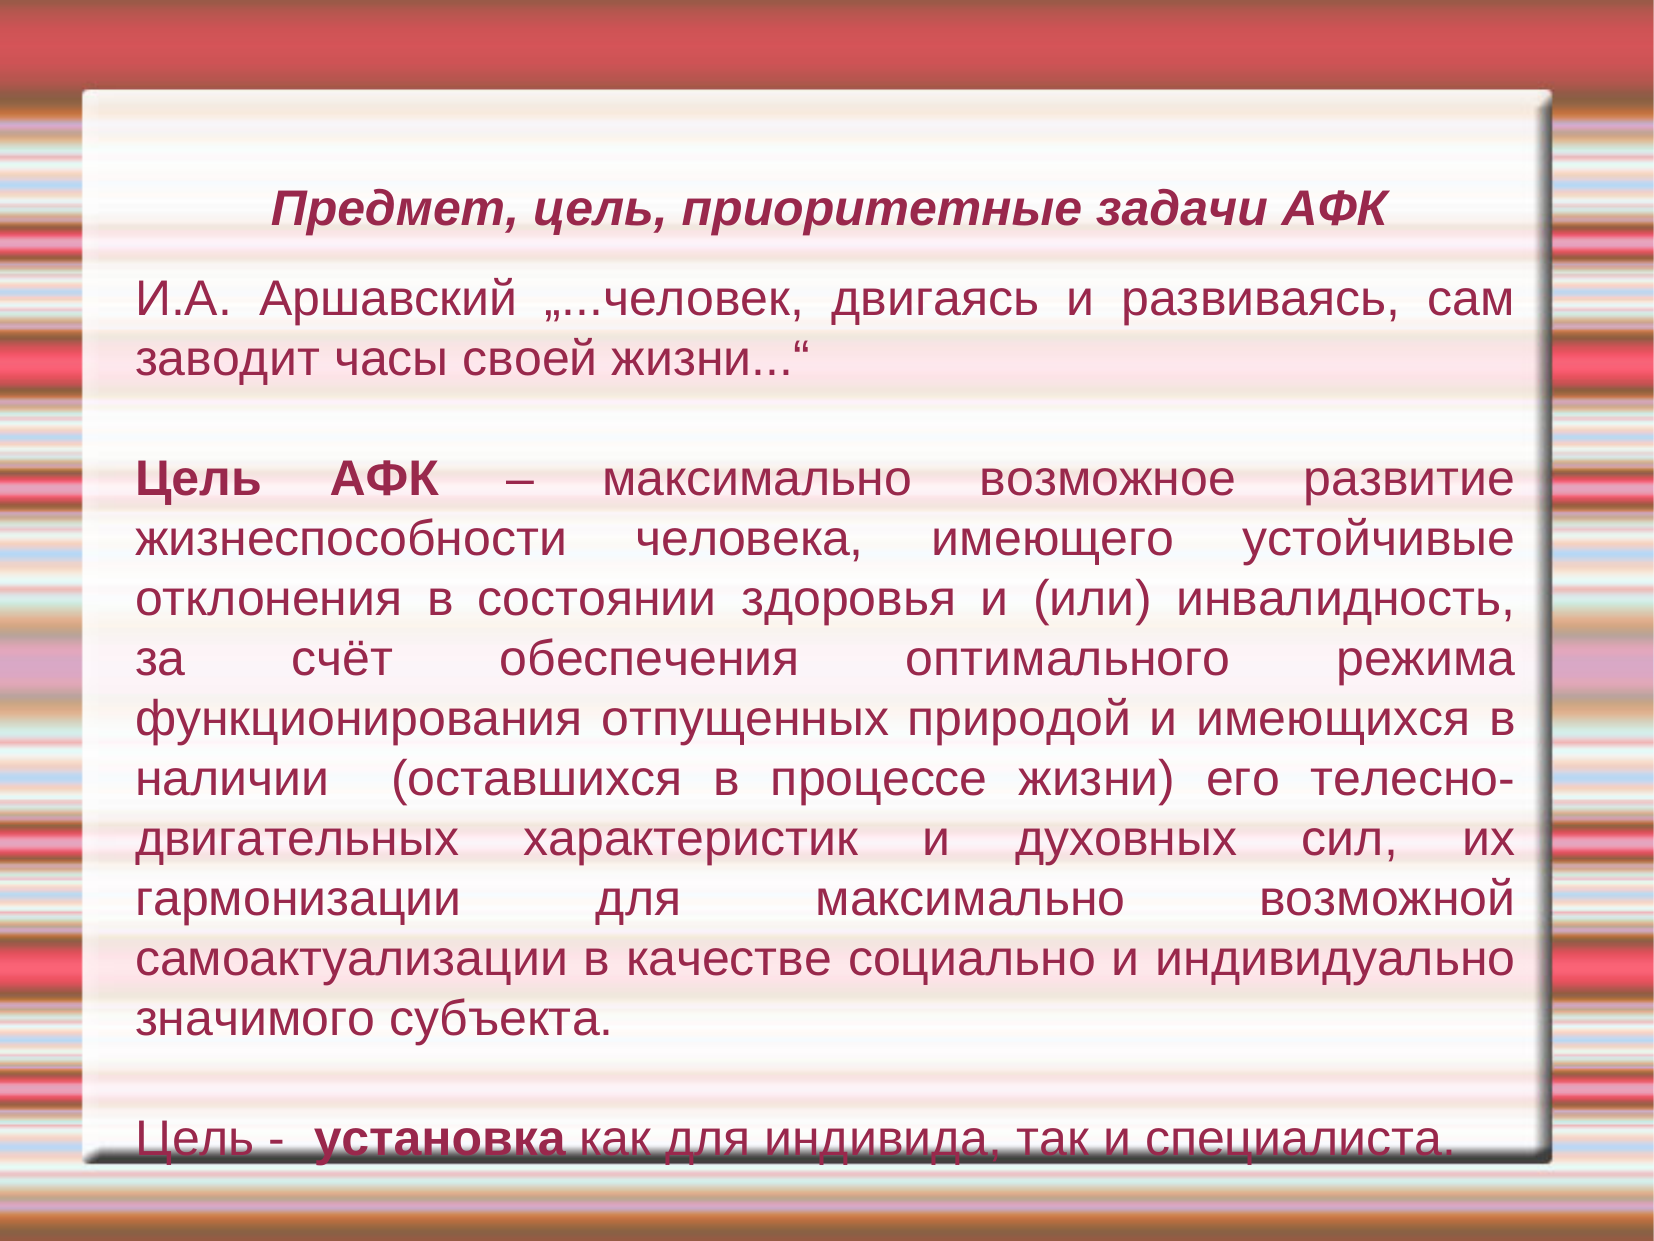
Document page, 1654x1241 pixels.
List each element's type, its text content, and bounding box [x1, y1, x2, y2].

title Предмет, цель, приоритетные задачи АФК [123, 114, 1536, 296]
subtitle И.А. Аршавский „...человек, двигаясь и развиваясь, сам заводит часы своей жизни...“ Цель АФК – максимально возможное развитие жизнеспособности человека, имеющего устойчивые отклонения в состоянии здоровья и (или) инвалидность, за счёт обеспечения оптимального режима функционирования отпущенных природой и имеющихся в наличии (оставшихся в процессе жизни) его телесно-двигательных характеристик и духовных сил, их гармонизации для максимально возможной самоактуализации в качестве социально и индивидуально значимого субъекта. Цель - установка как для индивида, так и специалиста. [134, 265, 1516, 1132]
